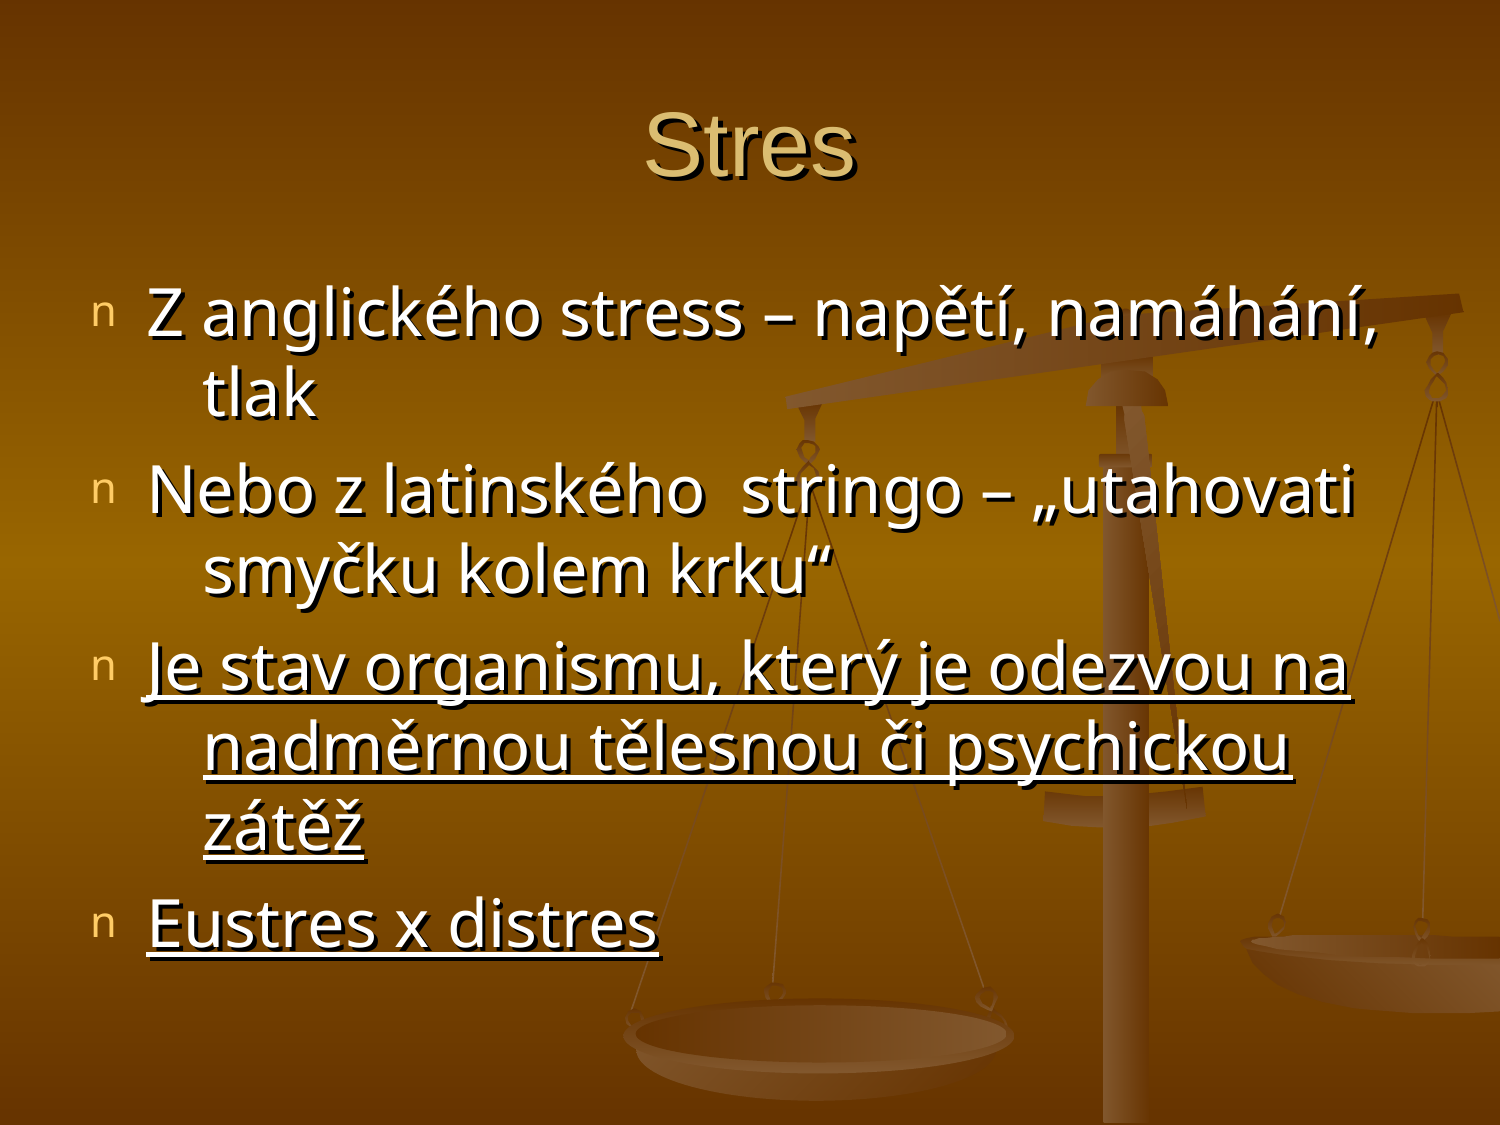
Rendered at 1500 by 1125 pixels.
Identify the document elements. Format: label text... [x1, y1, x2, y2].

title Stres [75, 45, 1426, 234]
list Z anglického stress – napětí, namáhání, tlak Nebo z latinského stringo – „utahovati smyčku kolem krku“ Je stav organismu, který je odezvou na nadměrnou tělesnou či psychickou zátěž Eustres x distres [75, 262, 1426, 1006]
